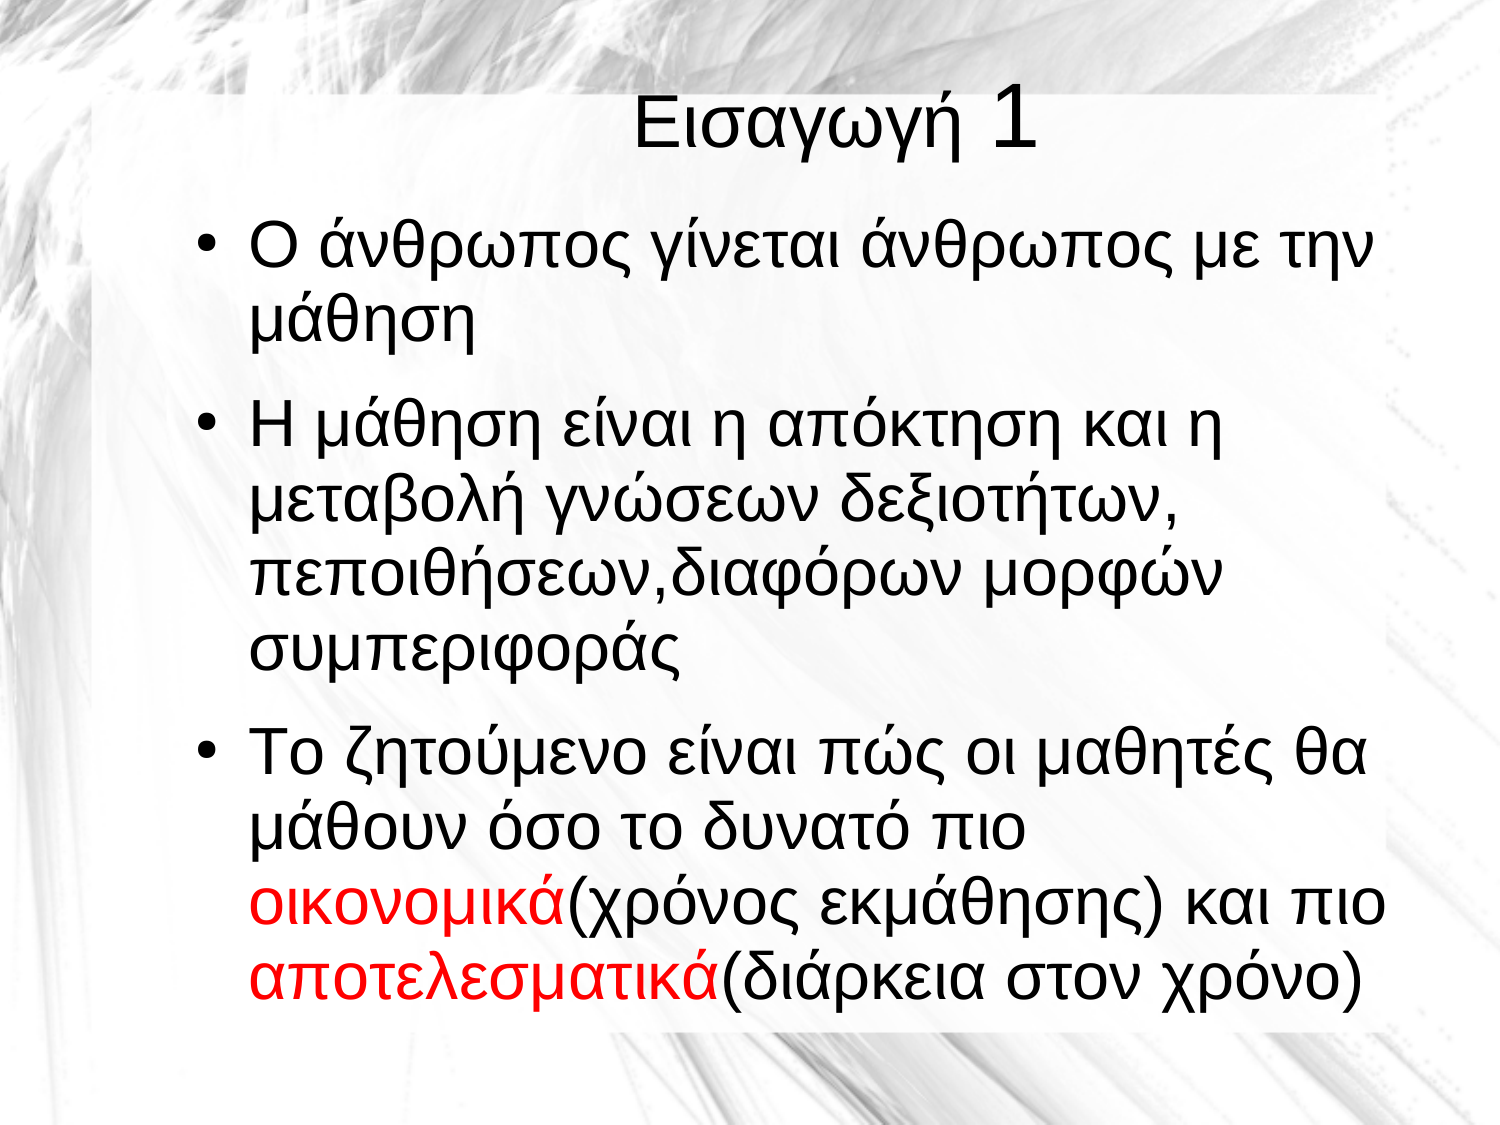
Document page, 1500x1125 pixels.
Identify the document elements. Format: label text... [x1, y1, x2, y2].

list Ο άνθρωπος γίνεται άνθρωπος με την μάθηση Η μάθηση είναι η απόκτηση και η μεταβολή γνώσεων δεξιοτήτων, πεποιθήσεων,διαφόρων μορφών συμπεριφοράς Το ζητούμενο είναι πώς οι μαθητές θα μάθουν όσο το δυνατό πιο οικονομικά(χρόνος εκμάθησης) και πιο αποτελεσματικά(διάρκεια στον χρόνο) [177, 206, 1453, 1014]
title Εισαγωγή 1 [206, 0, 1468, 282]
picture [0, 0, 1500, 1125]
